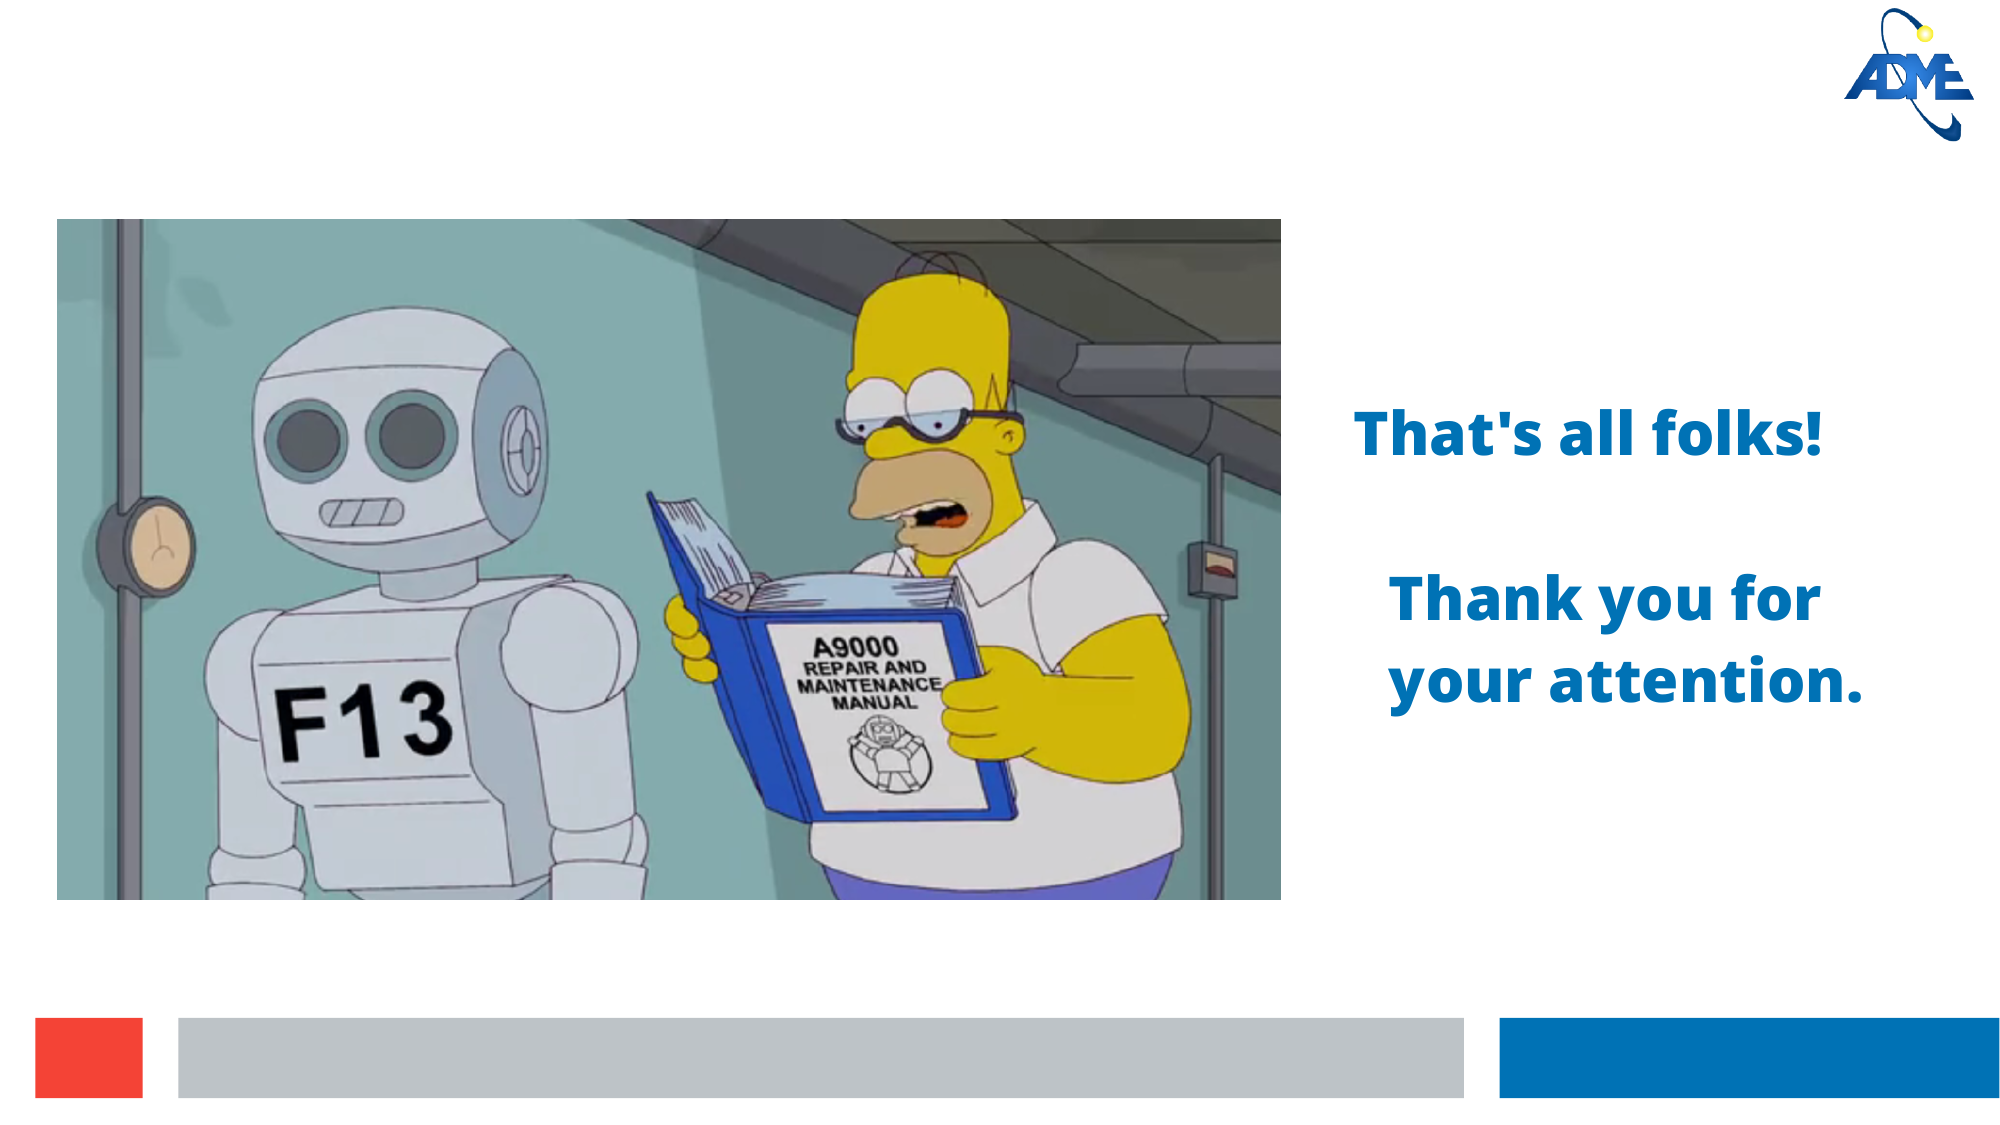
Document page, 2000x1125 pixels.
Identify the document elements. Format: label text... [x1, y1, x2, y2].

picture [57, 219, 1281, 901]
picture [1844, 8, 1978, 144]
title That's all folks! Thank you for your attention. [1353, 365, 1936, 721]
